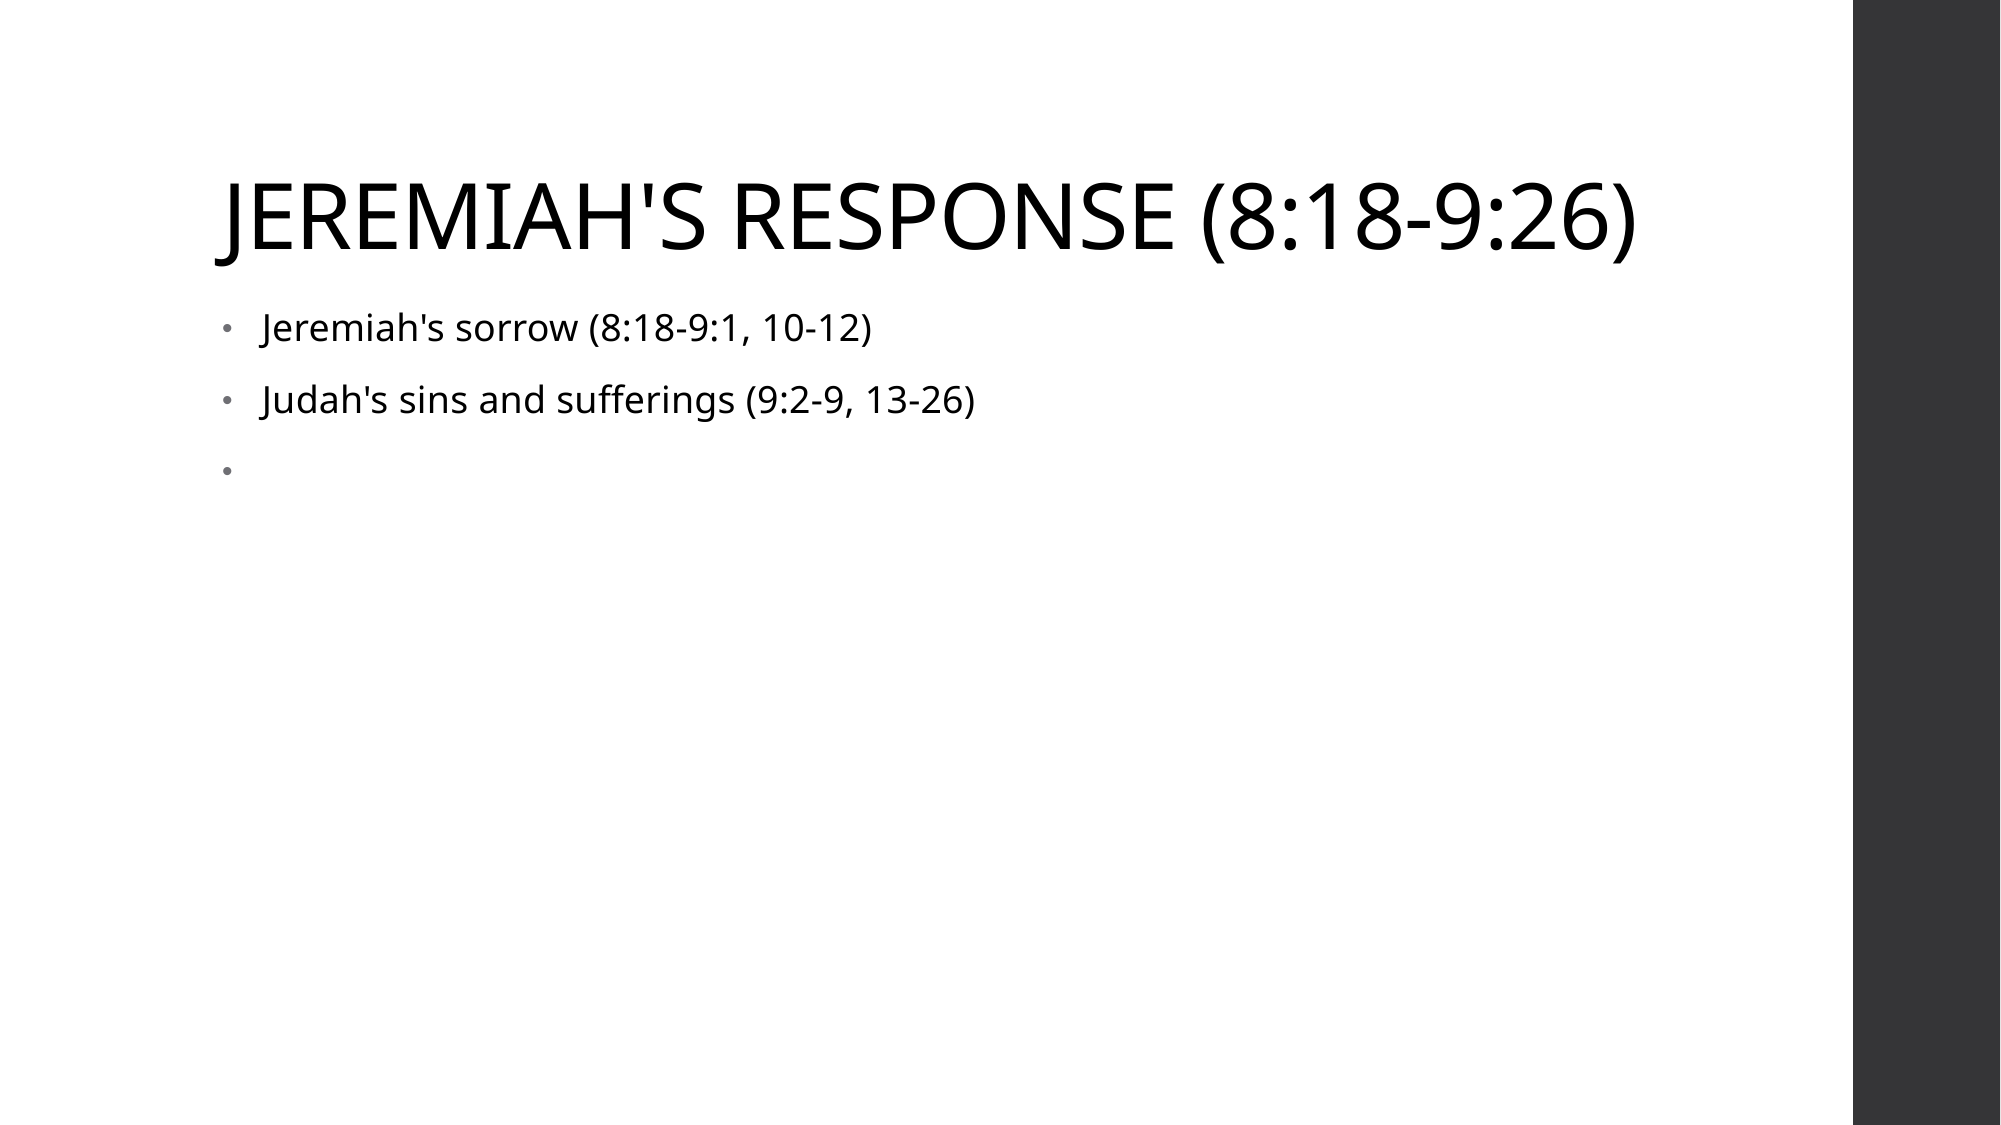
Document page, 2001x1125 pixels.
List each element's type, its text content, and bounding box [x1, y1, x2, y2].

title JEREMIAH'S RESPONSE (8:18-9:26) [206, 60, 1797, 278]
list Jeremiah's sorrow (8:18-9:1, 10-12) Judah's sins and sufferings (9:2-9, 13-26) [206, 299, 1617, 1014]
